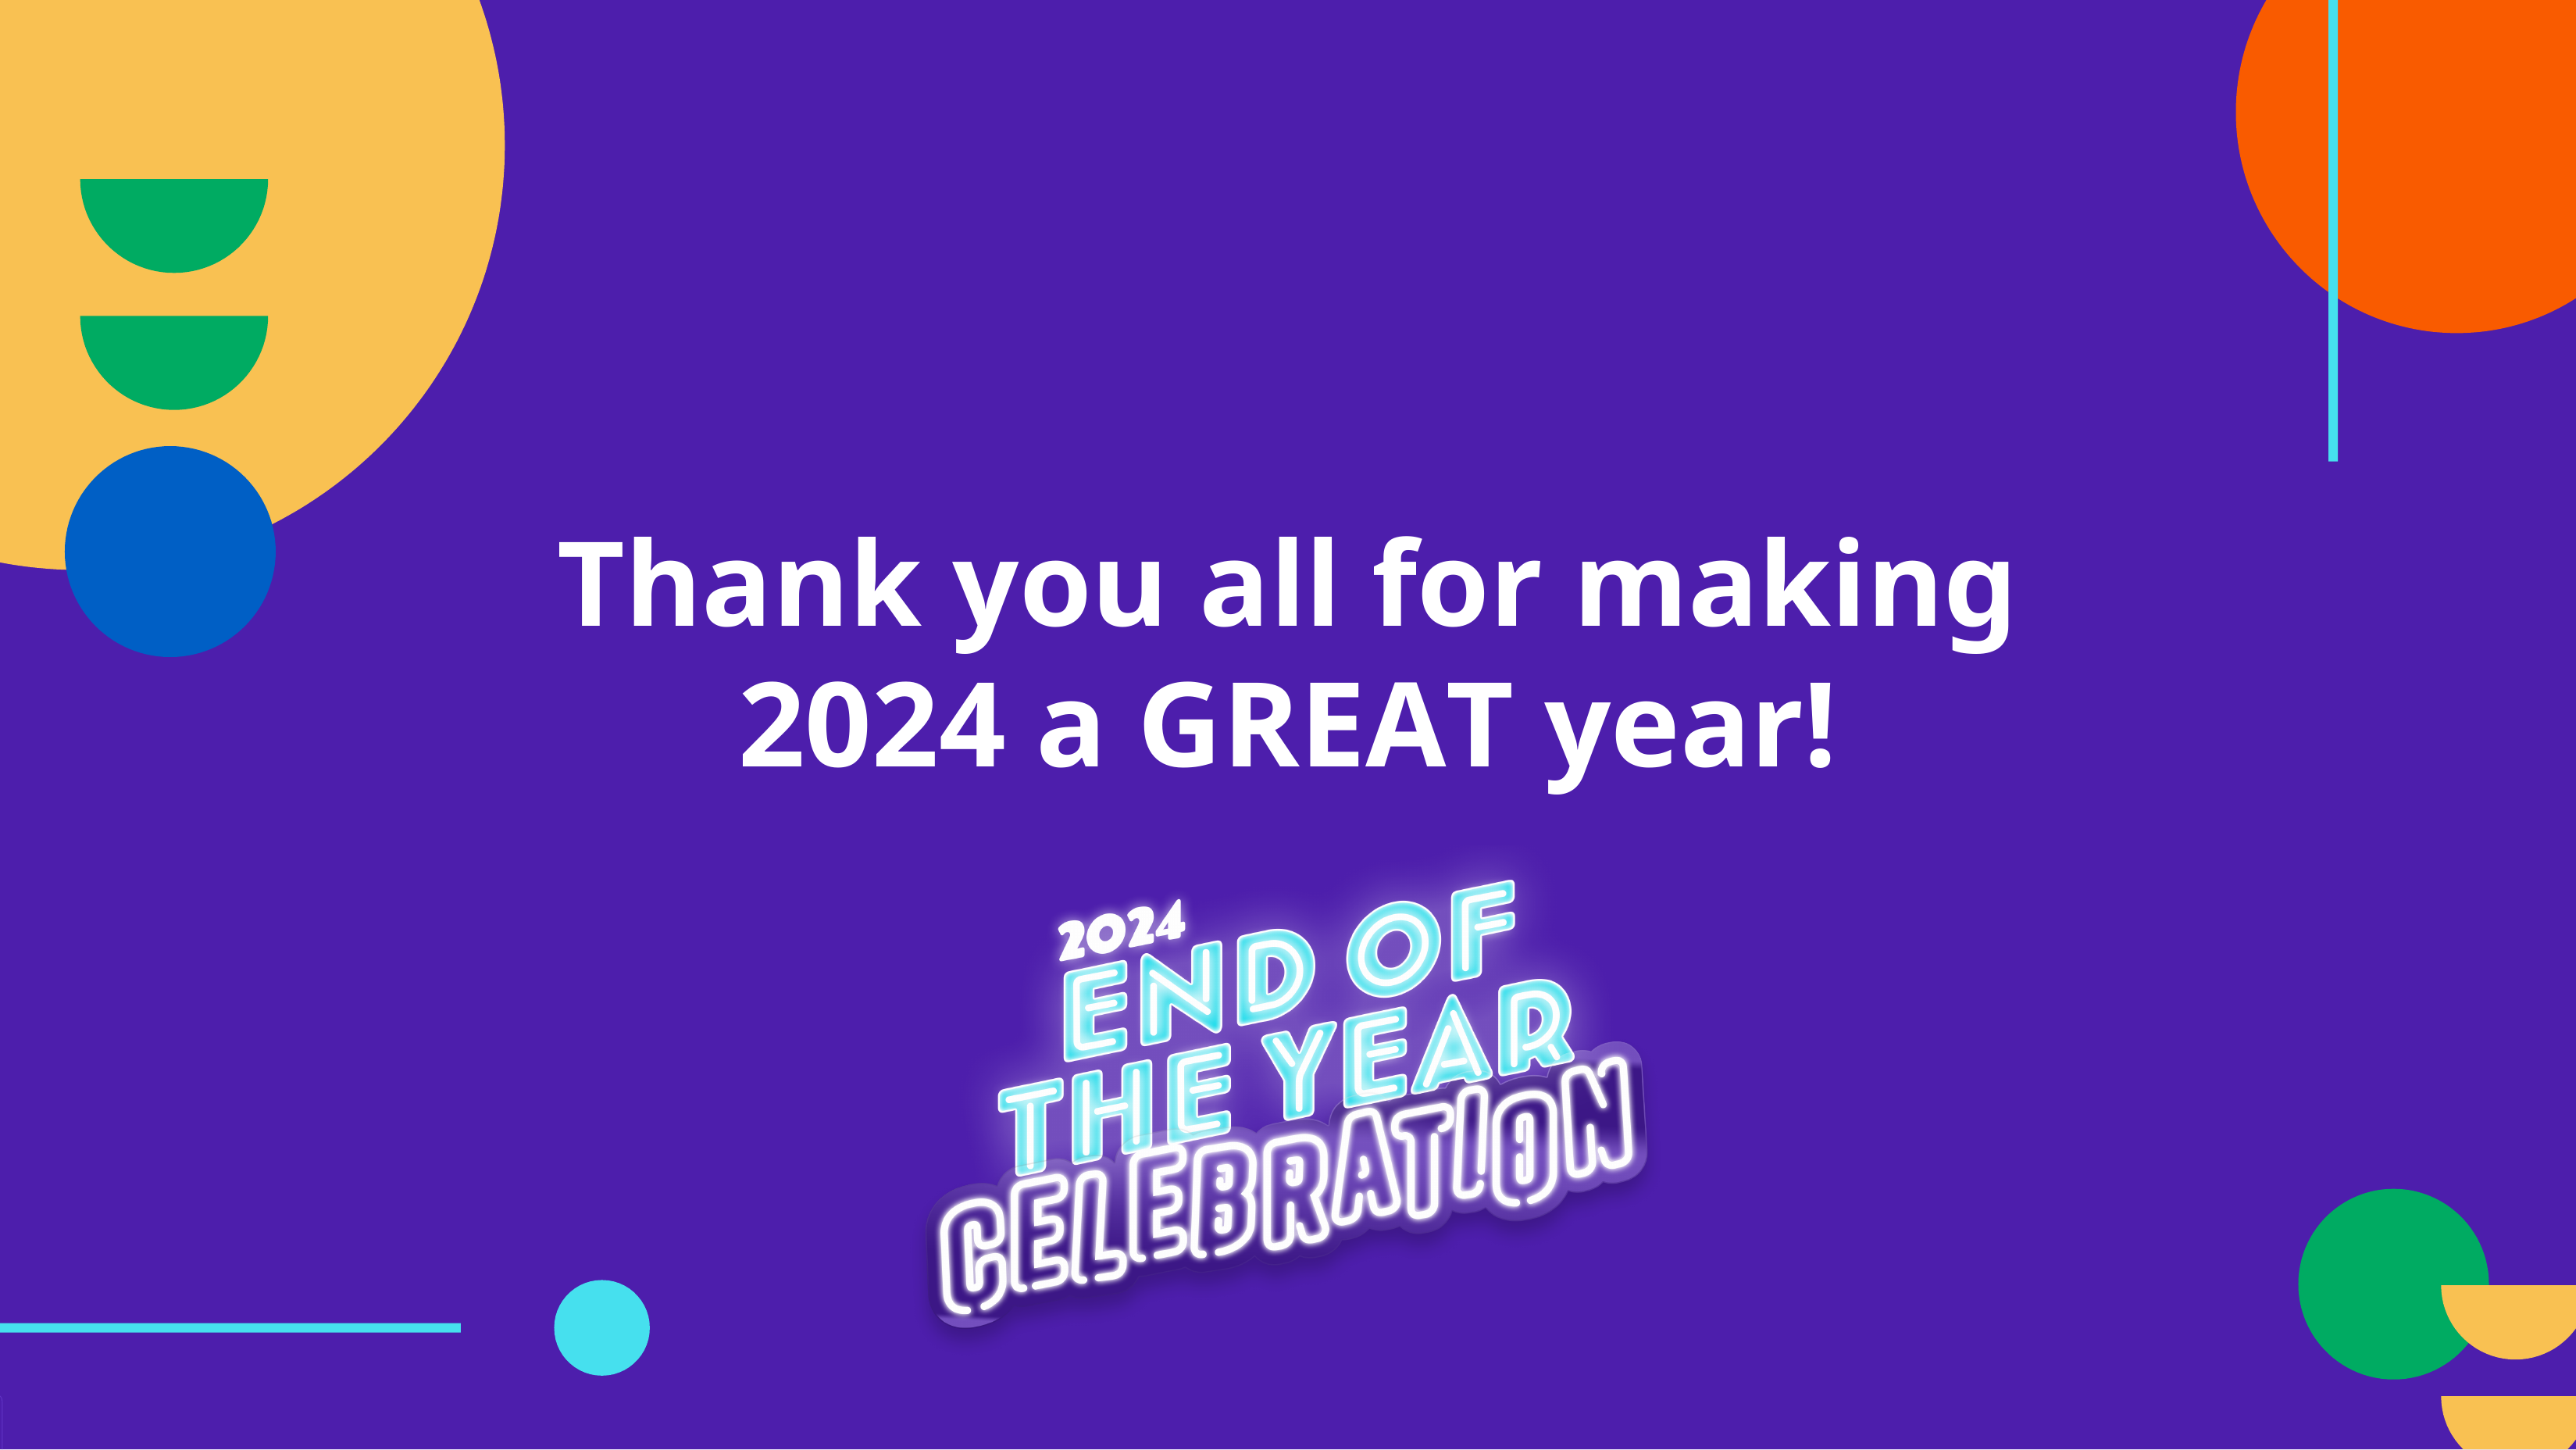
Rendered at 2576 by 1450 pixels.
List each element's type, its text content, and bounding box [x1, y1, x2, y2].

text_box [0, 0, 2576, 1450]
text_box Thank you all for making 2024 a GREAT year! [429, 502, 2147, 799]
picture [904, 845, 1672, 1374]
